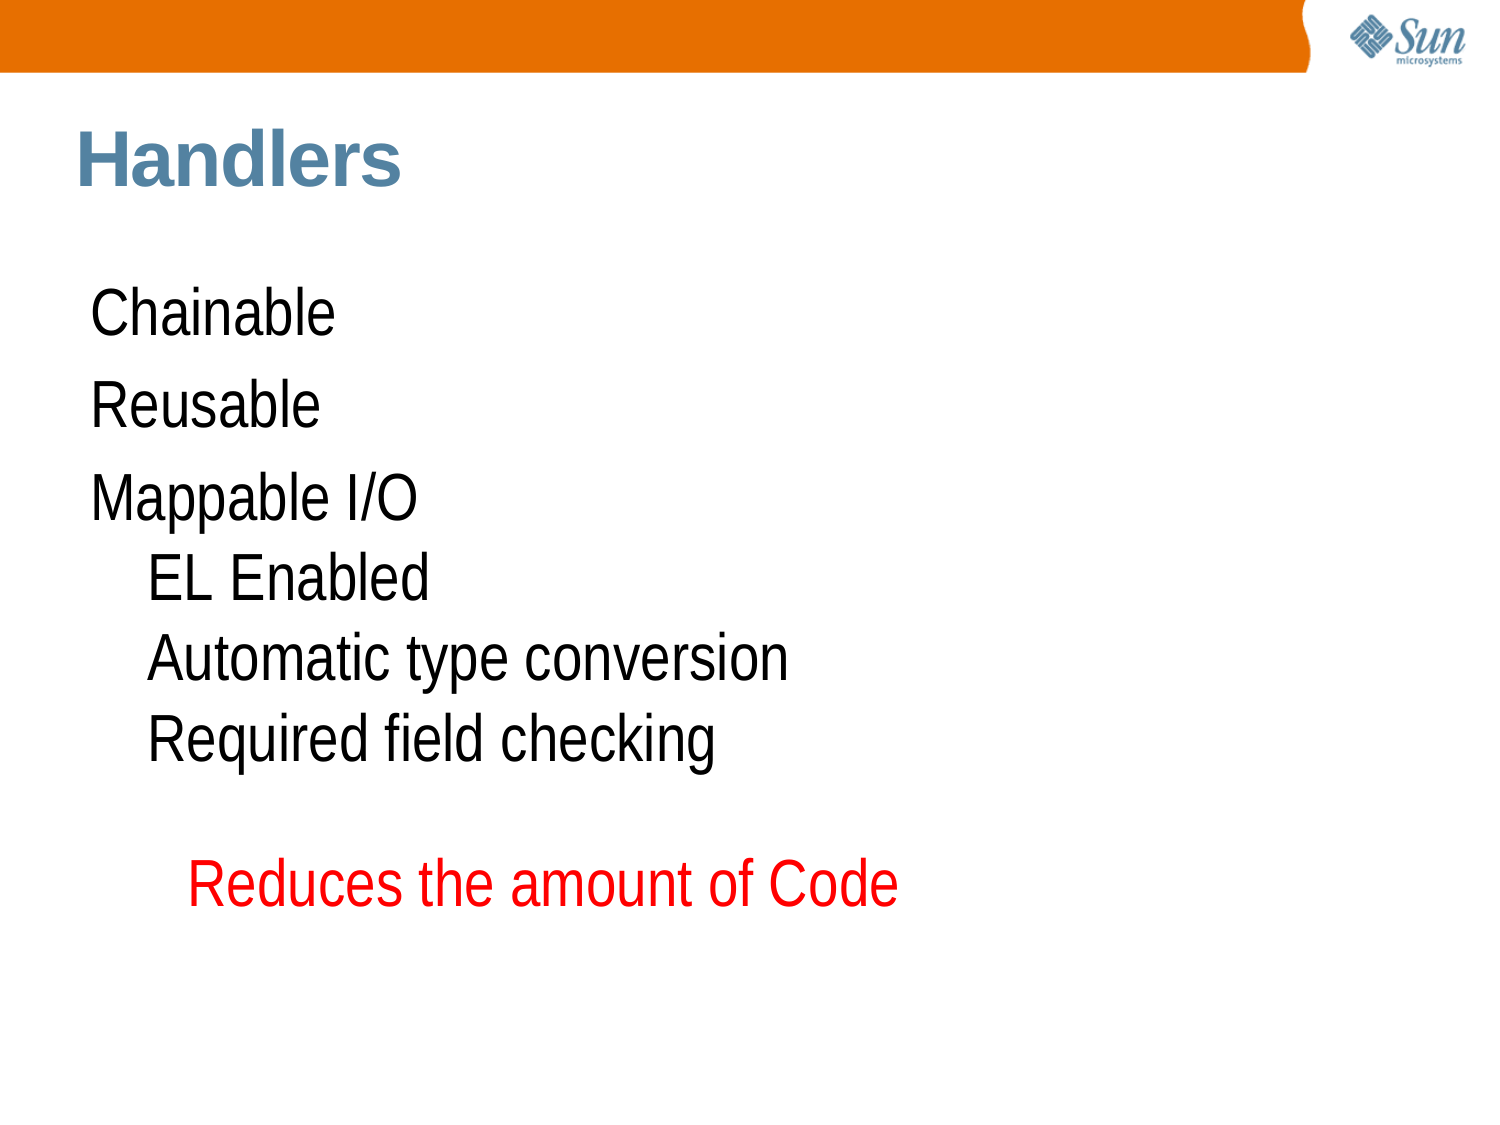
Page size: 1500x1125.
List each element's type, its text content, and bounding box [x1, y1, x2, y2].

picture [0, 0, 1500, 75]
list Chainable Reusable Mappable I/O EL Enabled Automatic type conversion Required field checking [70, 283, 1426, 826]
text_box Reduces the amount of Code [187, 854, 1163, 931]
title Handlers [75, 122, 1437, 227]
